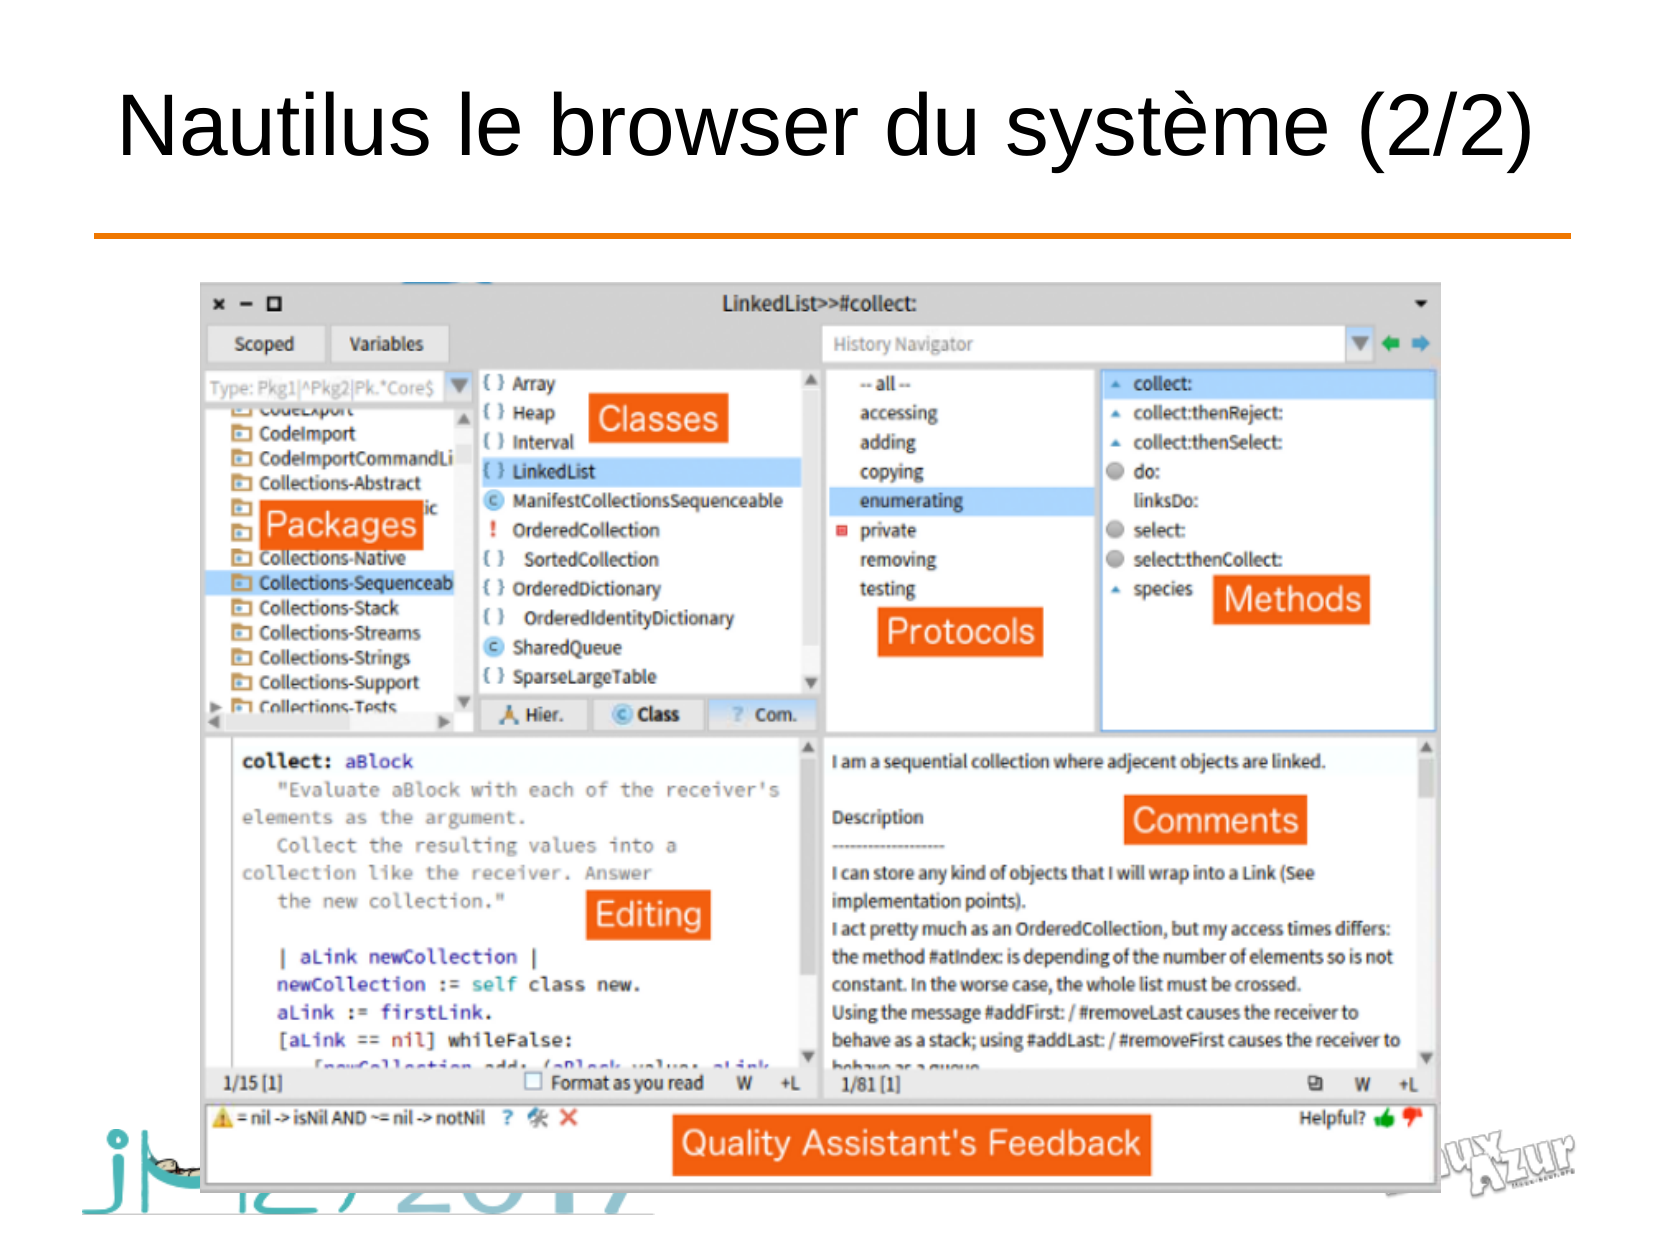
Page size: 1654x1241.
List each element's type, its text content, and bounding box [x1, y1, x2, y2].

title Nautilus le browser du système (2/2) [82, 49, 1571, 201]
picture [82, 282, 1600, 1216]
